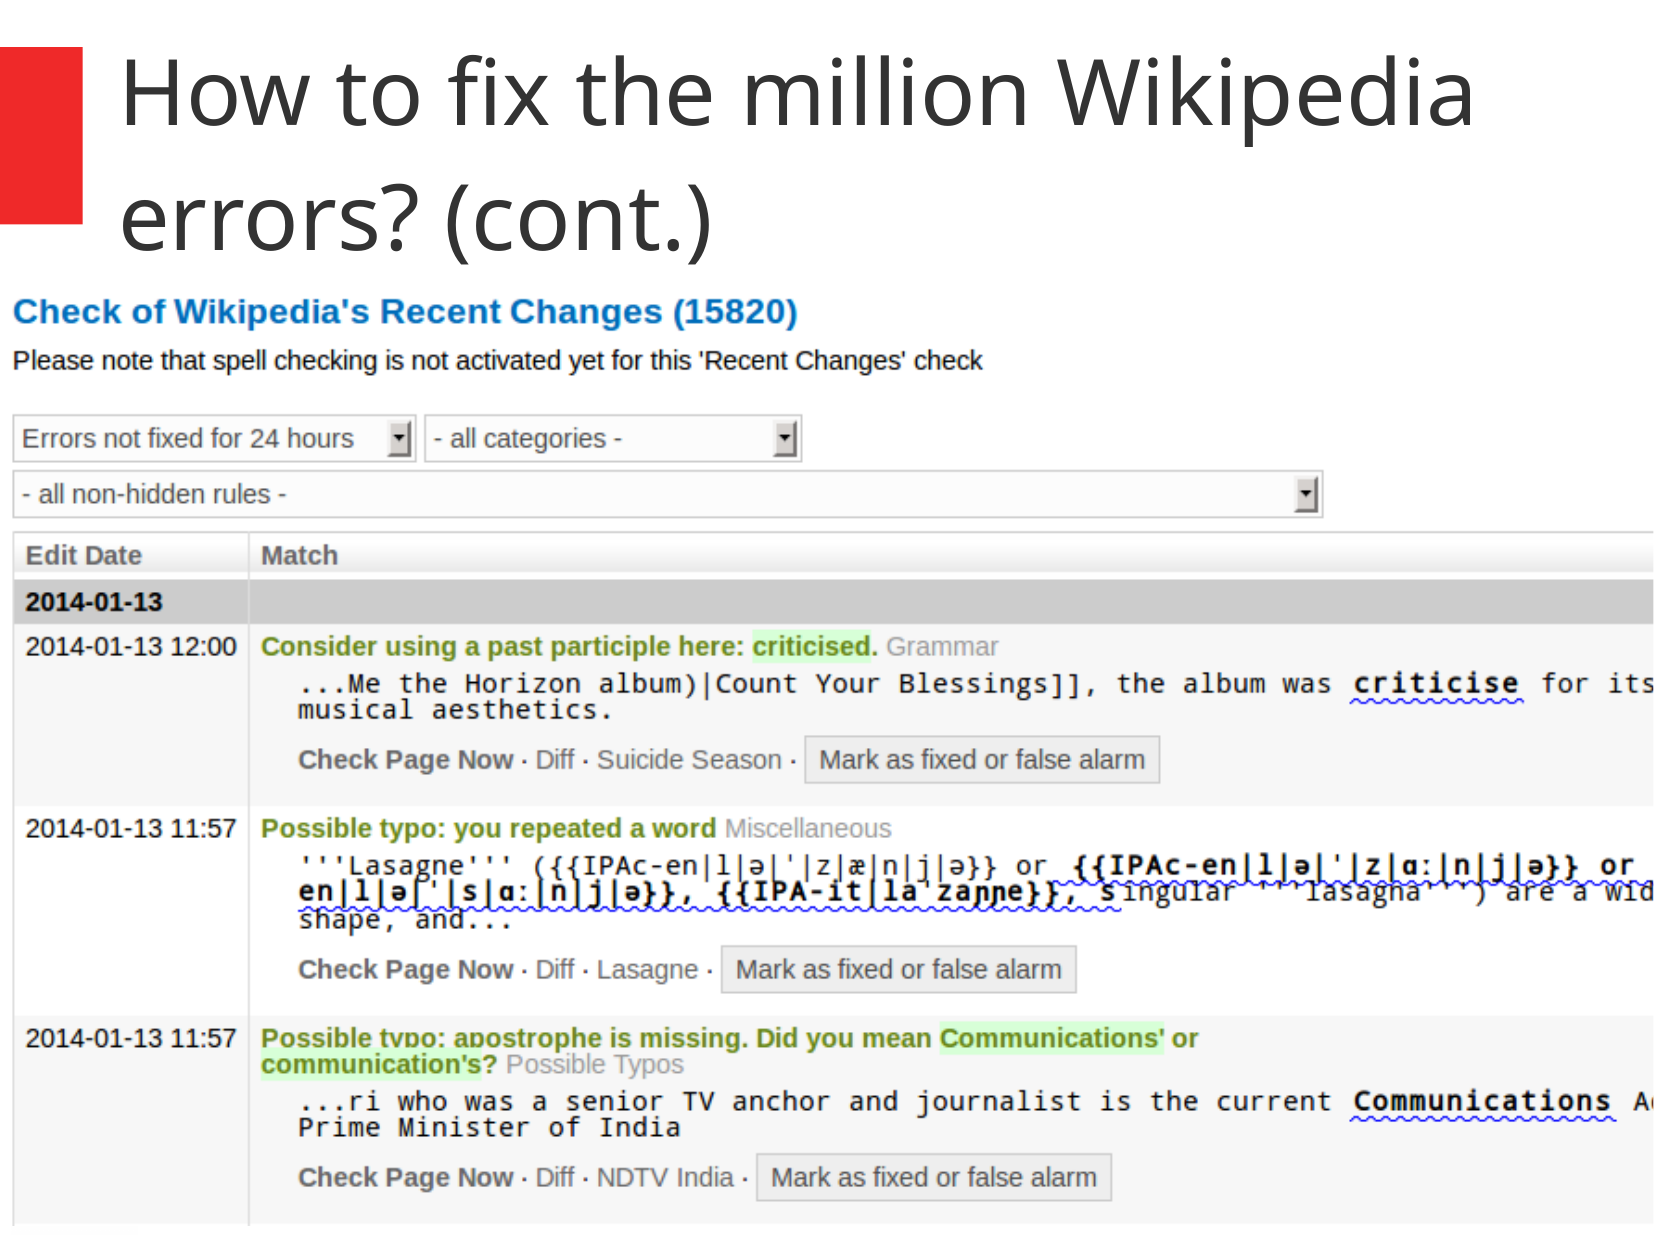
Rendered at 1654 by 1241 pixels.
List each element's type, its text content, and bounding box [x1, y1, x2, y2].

picture [11, 281, 1654, 1235]
title How to fix the million Wikipedia errors? (cont.) [118, 49, 1571, 257]
